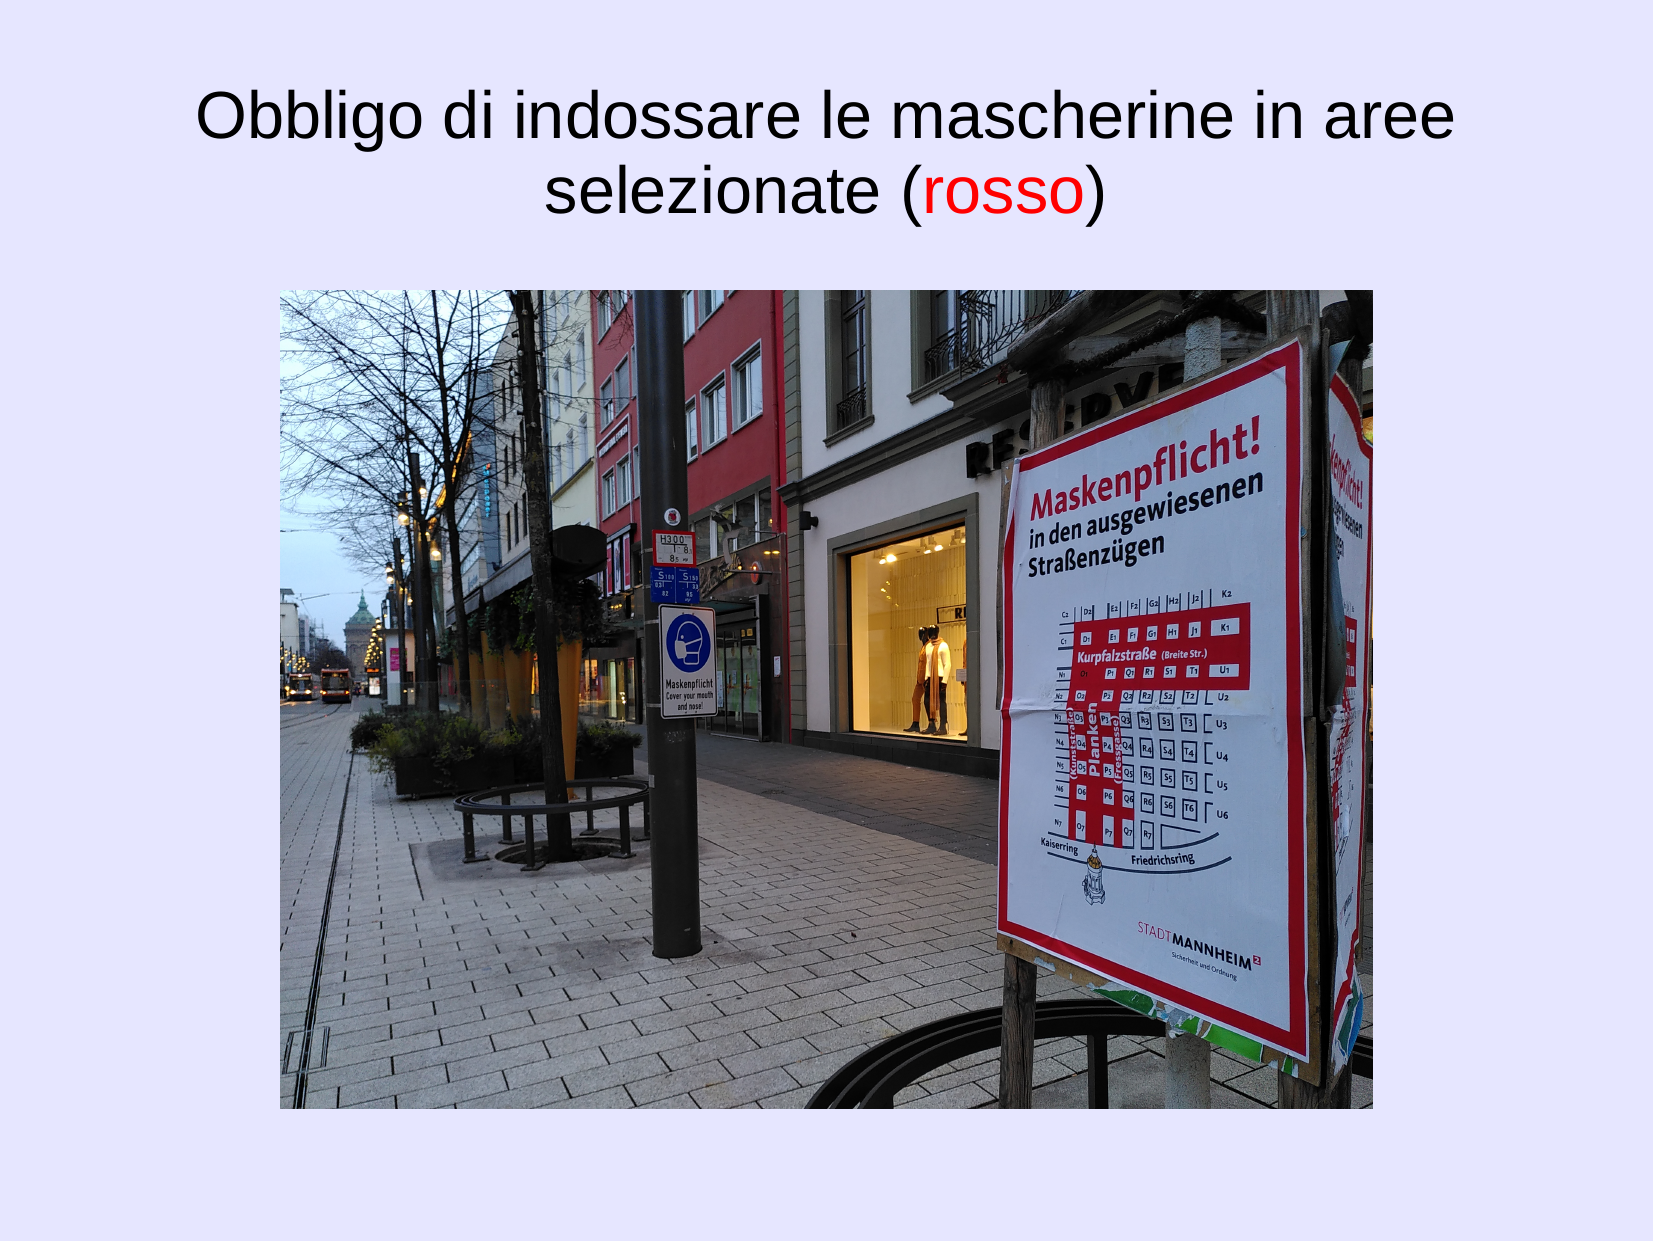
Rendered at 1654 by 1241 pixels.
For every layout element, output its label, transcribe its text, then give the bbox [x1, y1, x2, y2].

title Obbligo di indossare le mascherine in aree selezionate (rosso) [82, 49, 1571, 257]
picture [280, 290, 1373, 1109]
